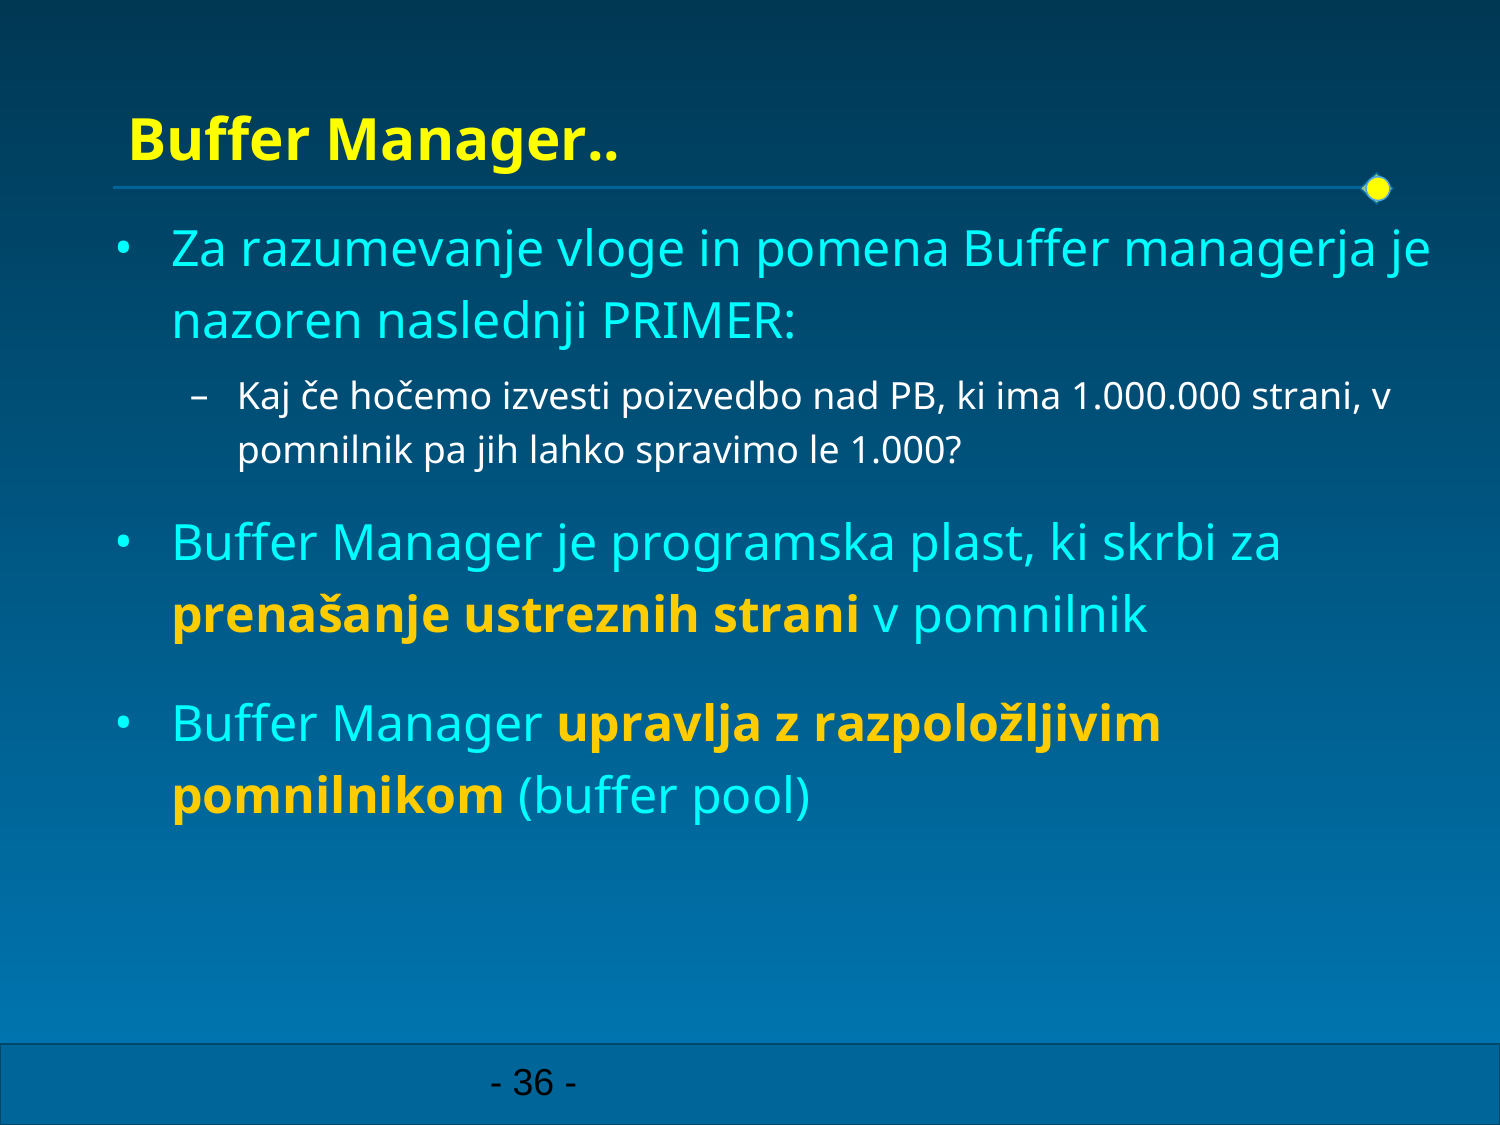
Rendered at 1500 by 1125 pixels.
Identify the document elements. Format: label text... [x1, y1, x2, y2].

list Za razumevanje vloge in pomena Buffer managerja je nazoren naslednji PRIMER: Kaj če hočemo izvesti poizvedbo nad PB, ki ima 1.000.000 strani, v pomnilnik pa jih lahko spravimo le 1.000? Buffer Manager je programska plast, ki skrbi za prenašanje ustreznih strani v pomnilnik Buffer Manager upravlja z razpoložljivim pomnilnikom (buffer pool) [100, 196, 1471, 1055]
title Buffer Manager.. [112, 94, 1388, 181]
